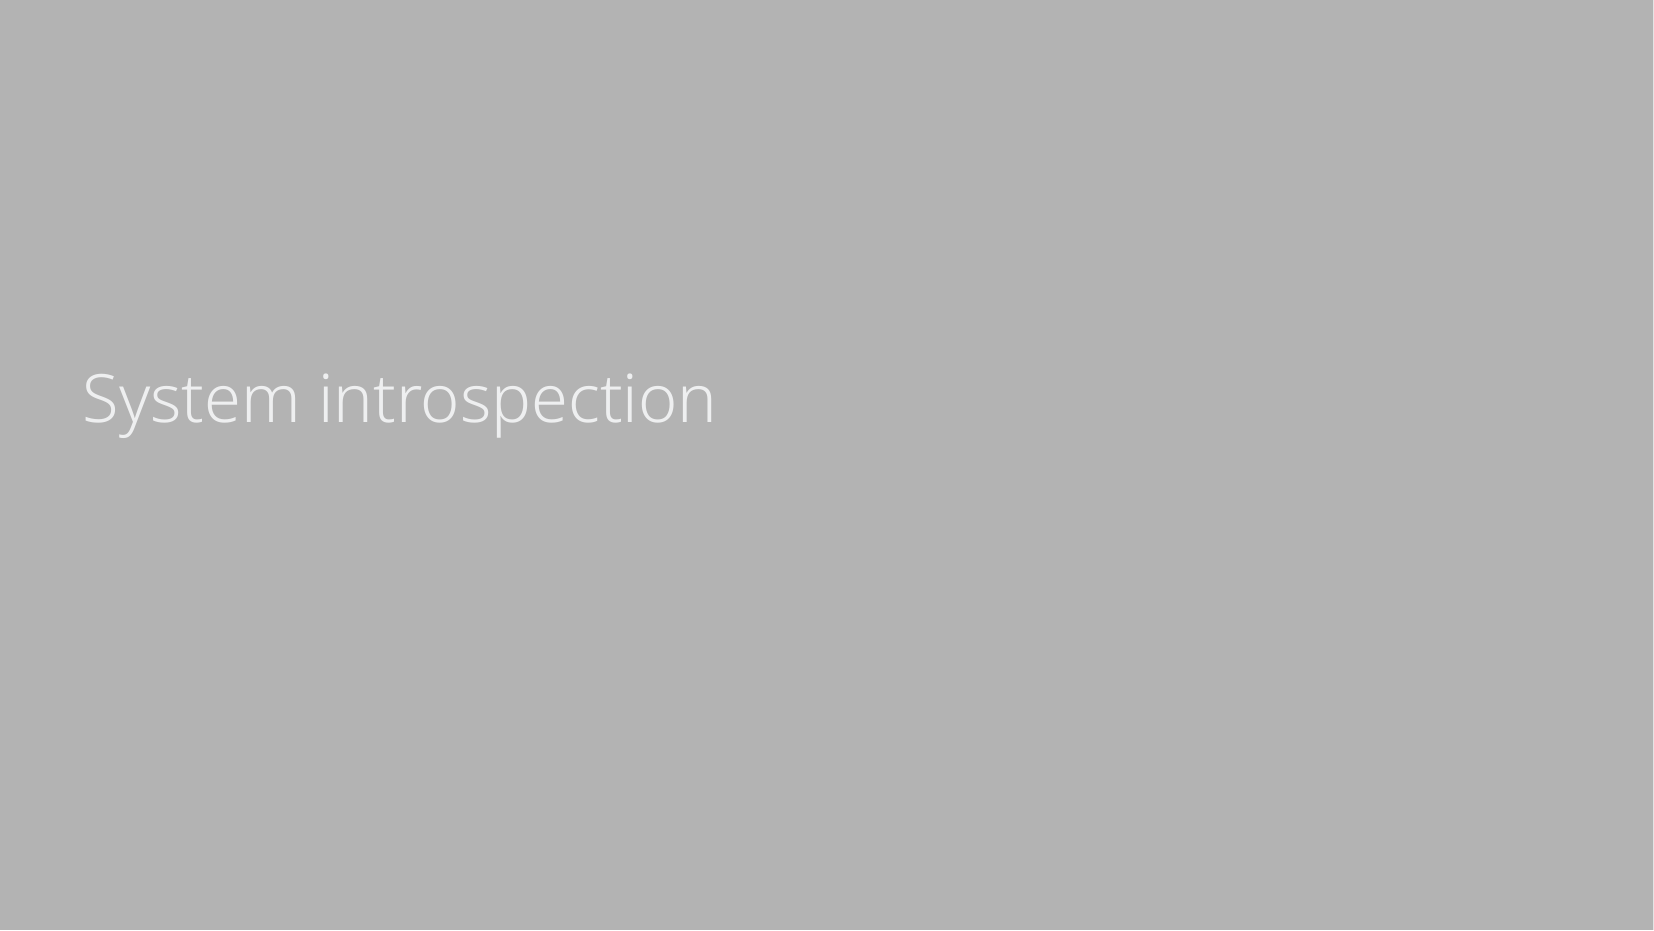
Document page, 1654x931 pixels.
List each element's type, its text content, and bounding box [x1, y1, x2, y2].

subtitle System introspection [82, 37, 1571, 758]
